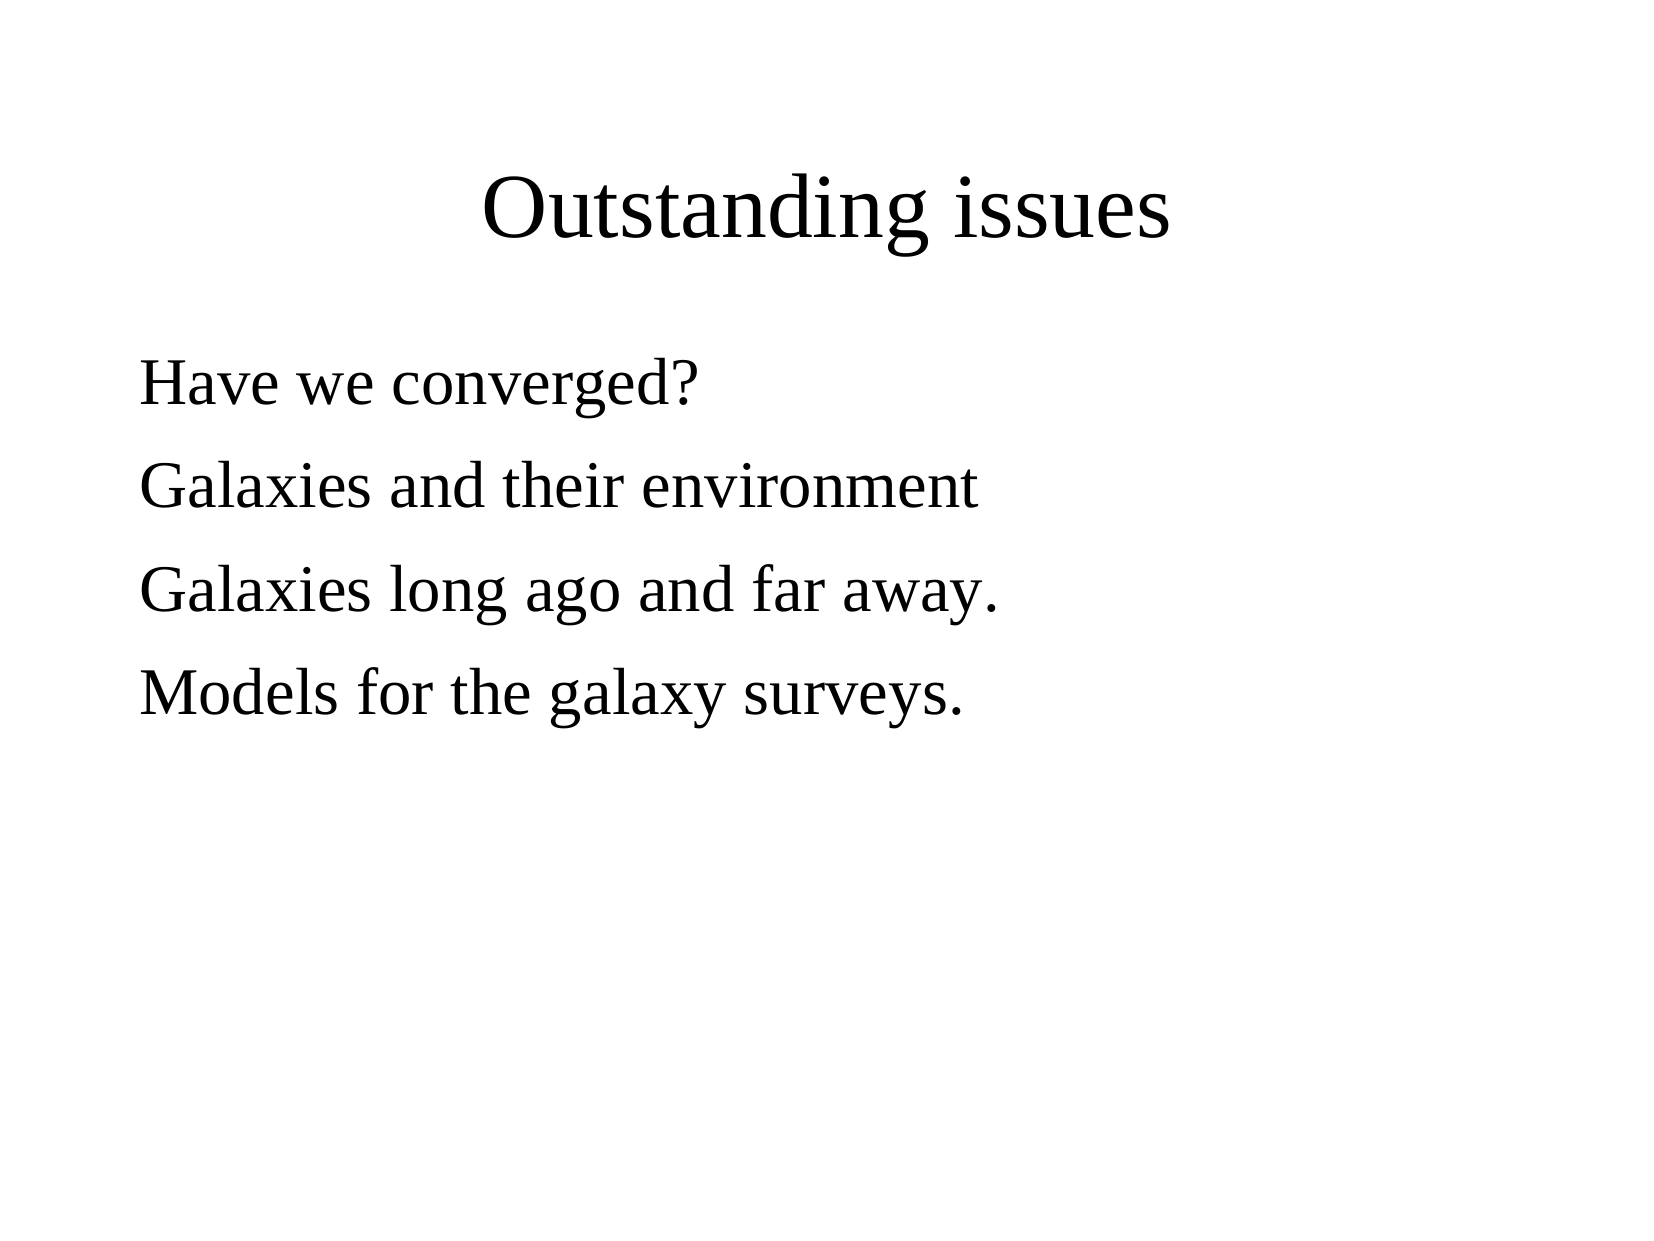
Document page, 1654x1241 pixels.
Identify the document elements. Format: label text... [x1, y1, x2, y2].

title Outstanding issues [121, 110, 1534, 303]
list Have we converged? Galaxies and their environment Galaxies long ago and far away. Models for the galaxy surveys. [121, 344, 1534, 1111]
